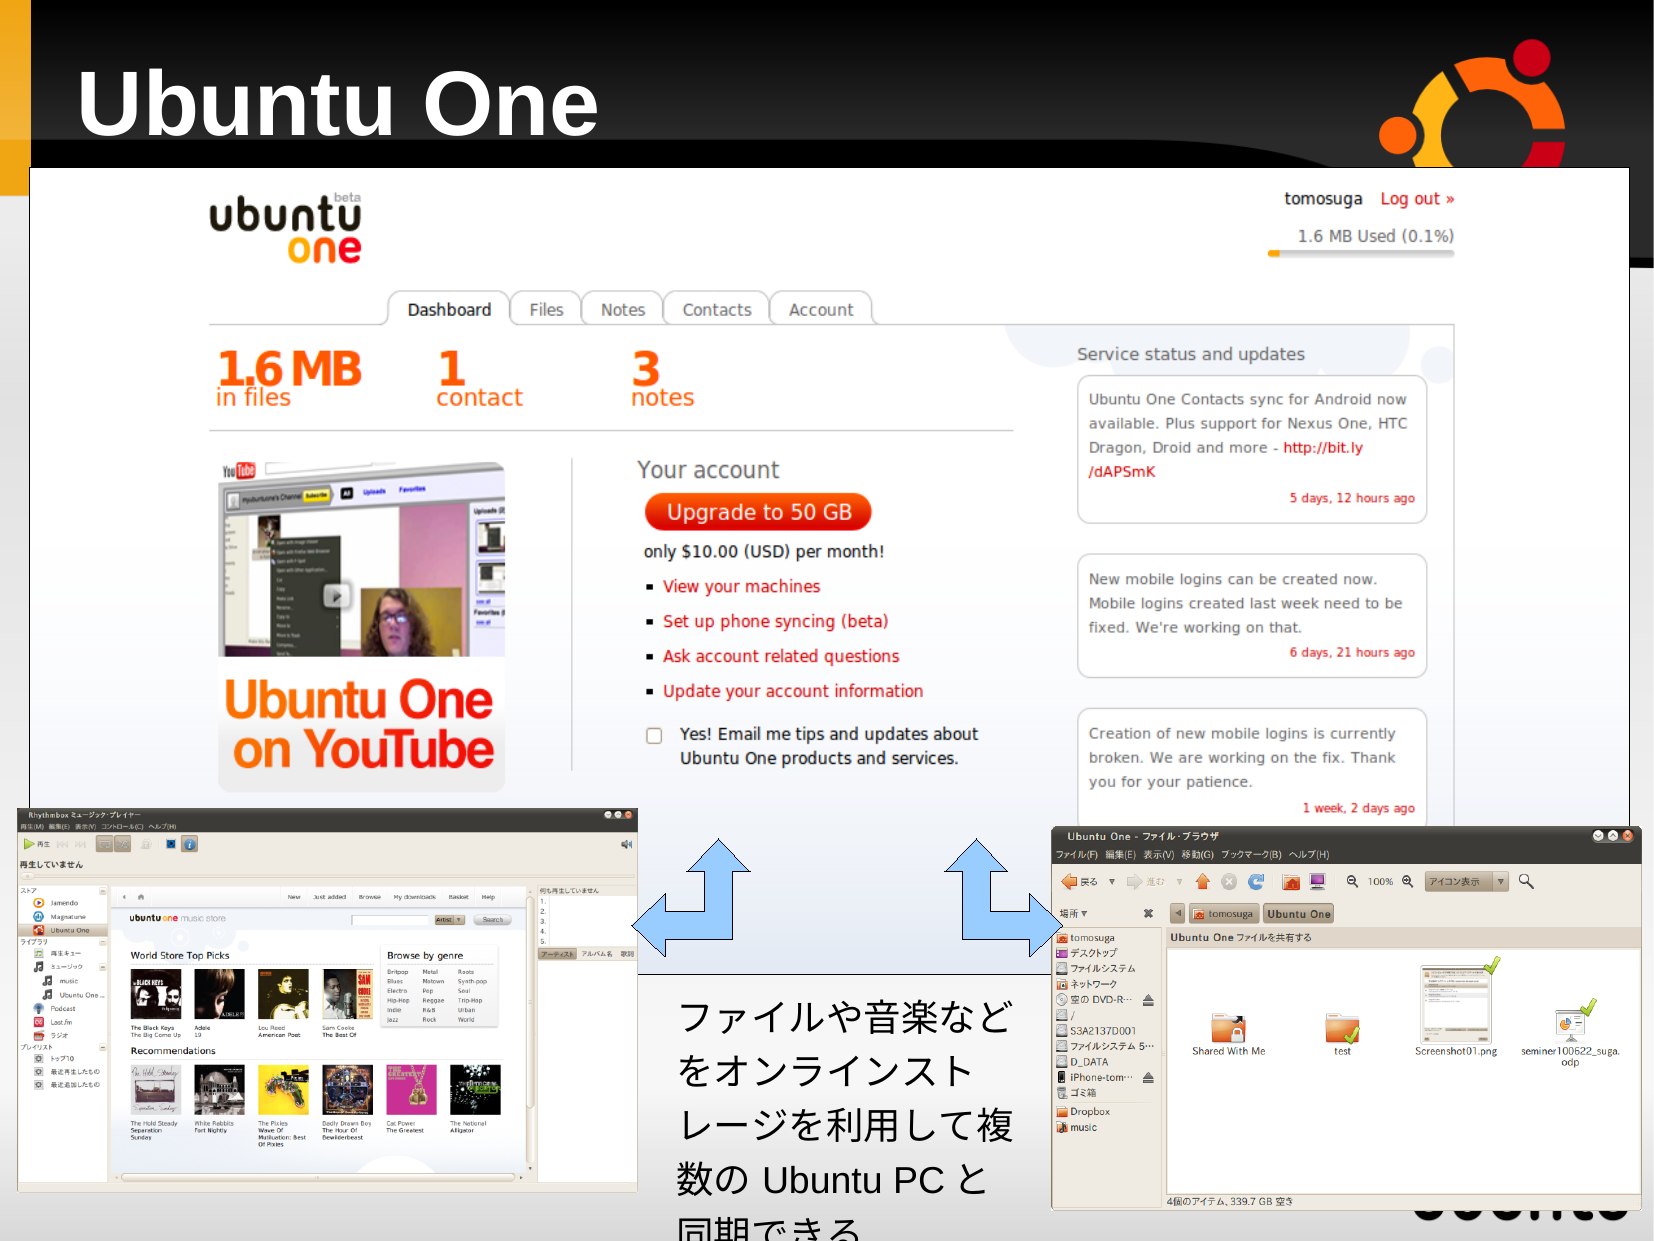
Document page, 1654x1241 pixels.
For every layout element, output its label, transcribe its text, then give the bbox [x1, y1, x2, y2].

picture [833, 1233, 855, 1241]
title Ubuntu One [76, 7, 1565, 167]
picture [0, 0, 1654, 1241]
picture [737, 1229, 745, 1236]
text_box ファイルや音楽などをオンラインストレージを利用して複数のUbuntu PCと同期できる [661, 980, 1034, 1199]
picture [690, 1234, 700, 1241]
text_box [944, 838, 1063, 957]
picture [682, 1221, 707, 1241]
text_box [631, 838, 751, 957]
picture [737, 1221, 745, 1227]
